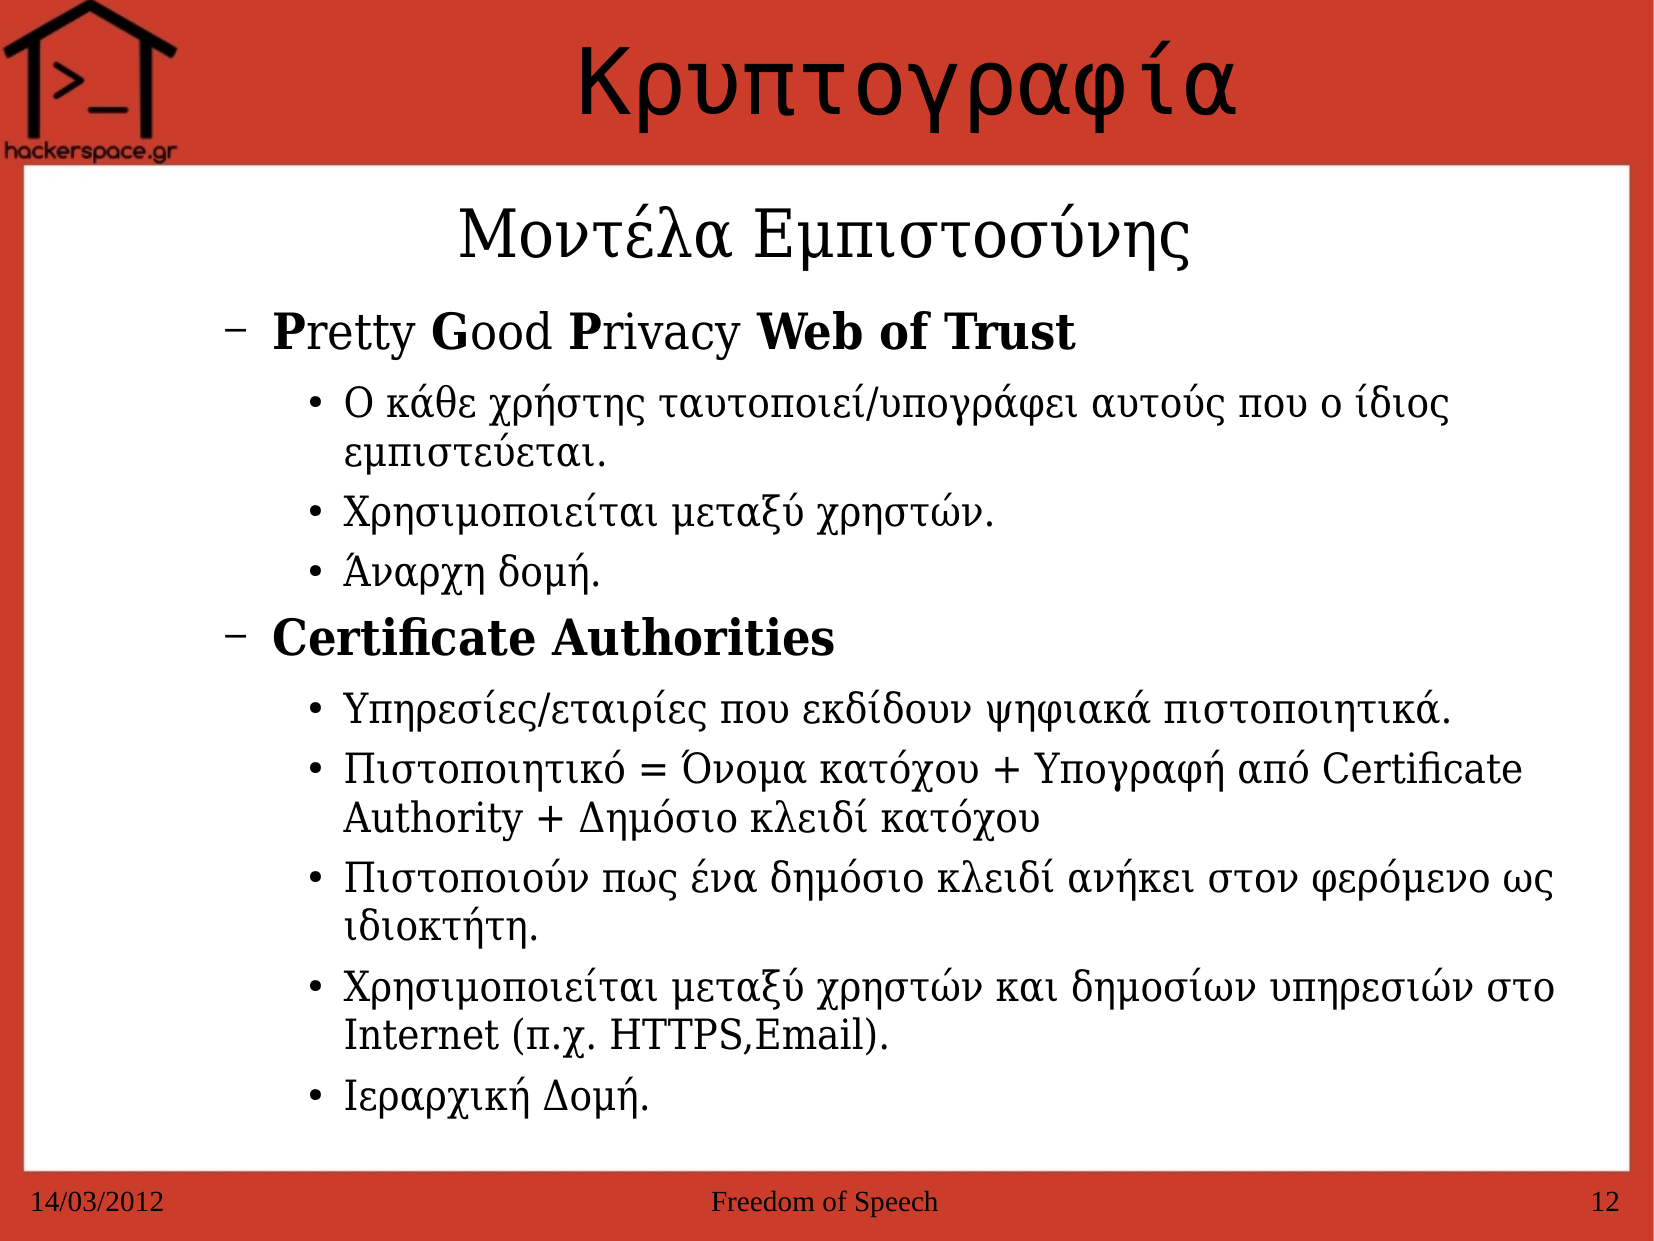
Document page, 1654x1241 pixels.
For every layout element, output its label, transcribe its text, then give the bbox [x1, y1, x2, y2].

list Μοντέλα Εμπιστοσύνης Pretty Good Privacy Web of Trust Ο κάθε χρήστης ταυτοποιεί/υπογράφει αυτούς που ο ίδιος εμπιστεύεται. Χρησιμοποιείται μεταξύ χρηστών. Άναρχη δομή. Certificate Authorities Υπηρεσίες/εταιρίες που εκδίδουν ψηφιακά πιστοποιητικά. Πιστοποιητικό = Όνομα κατόχου + Υπογραφή από Certificate Αuthority + Δημόσιο κλειδί κατόχου Πιστοποιούν πως ένα δημόσιο κλειδί ανήκει στον φερόμενο ως ιδιοκτήτη. Χρησιμοποιείται μεταξύ χρηστών και δημοσίων υπηρεσιών στο Internet (π.χ. HTTPS,Εmail). Ιεραρχική Δομή. [60, 195, 1591, 1141]
title Κρυπτογραφία [195, 15, 1621, 151]
picture [0, 0, 1654, 1241]
